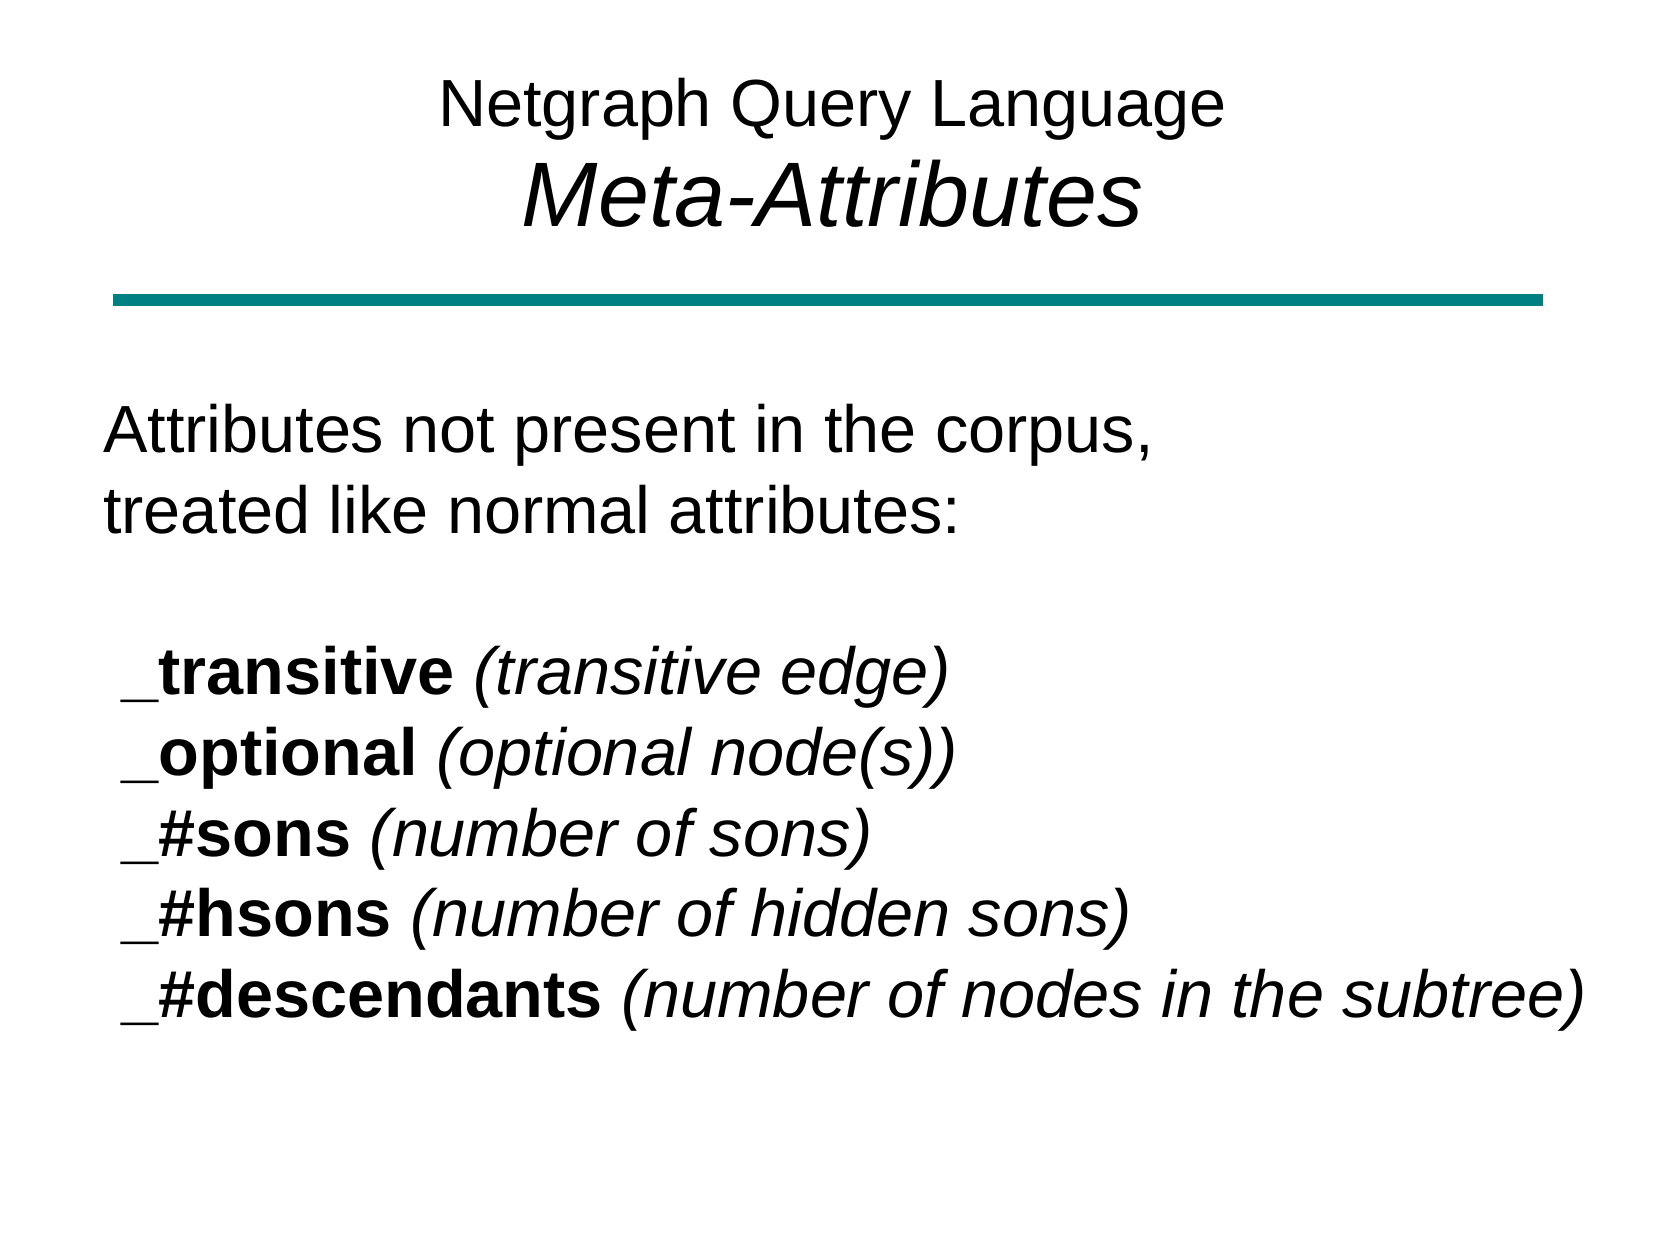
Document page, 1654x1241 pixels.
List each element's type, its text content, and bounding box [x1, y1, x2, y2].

text_box Attributes not present in the corpus, treated like normal attributes: _transitive (transitive edge) _optional (optional node(s)) _#sons (number of sons) _#hsons (number of hidden sons) _#descendants (number of nodes in the subtree) [88, 378, 1608, 1034]
title Netgraph Query Language Meta-Attributes [88, 42, 1577, 268]
